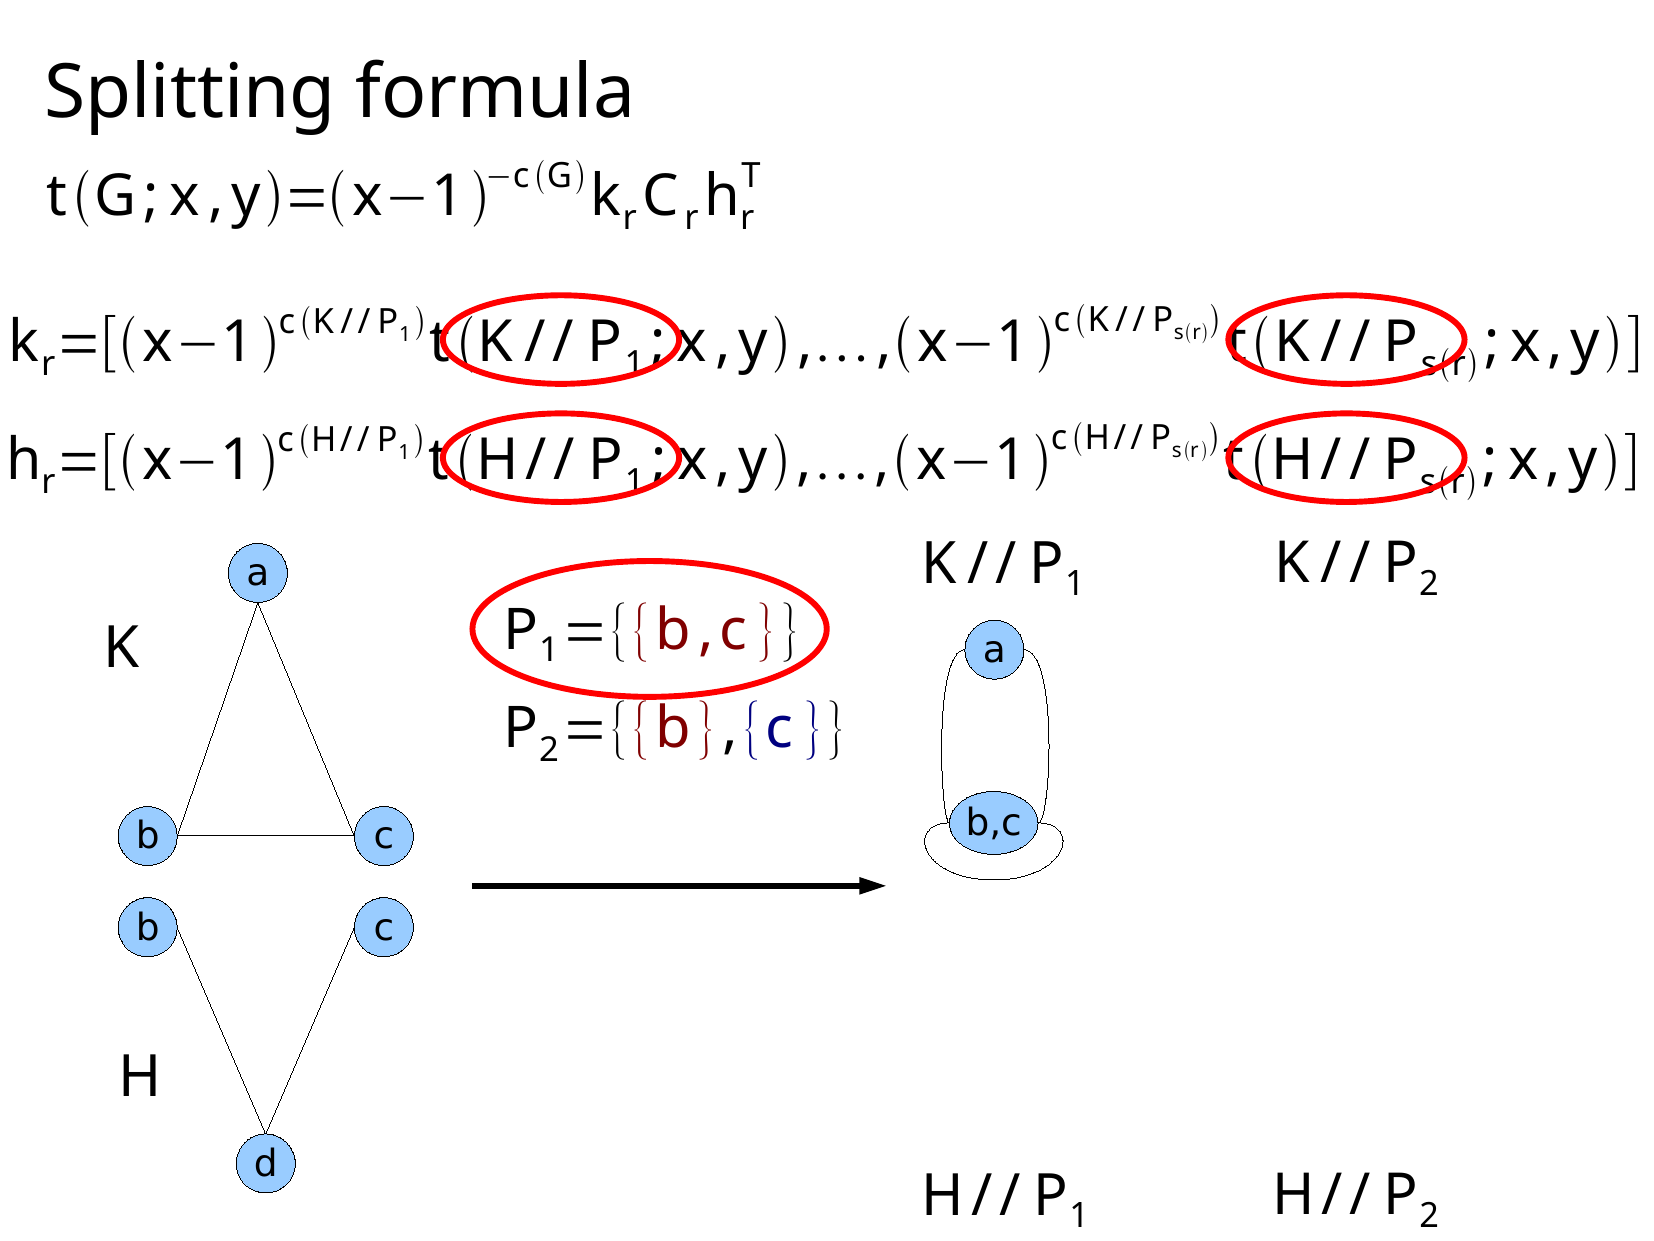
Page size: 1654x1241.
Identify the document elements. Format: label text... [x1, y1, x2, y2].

text_box b,c [949, 791, 1039, 855]
chart [446, 418, 676, 499]
text_box K [88, 598, 157, 676]
chart [0, 418, 512, 502]
chart [2, 300, 519, 385]
text_box a [228, 543, 288, 603]
chart [446, 300, 676, 380]
chart [497, 598, 856, 768]
chart [610, 418, 1297, 502]
chart [40, 156, 768, 237]
chart [1232, 418, 1461, 499]
chart [915, 1163, 1097, 1236]
chart [603, 300, 1304, 385]
text_box c [354, 897, 414, 957]
chart [1389, 300, 1648, 385]
text_box H [103, 1026, 178, 1105]
chart [497, 598, 823, 693]
chart [1268, 531, 1447, 603]
text_box a [964, 620, 1024, 680]
text_box b [118, 897, 178, 957]
text_box b [118, 806, 178, 866]
chart [1396, 418, 1646, 502]
text_box Splitting formula [29, 29, 638, 126]
text_box d [236, 1133, 296, 1193]
chart [1232, 300, 1461, 380]
chart [915, 531, 1093, 603]
chart [1265, 1163, 1447, 1235]
text_box c [354, 806, 414, 866]
